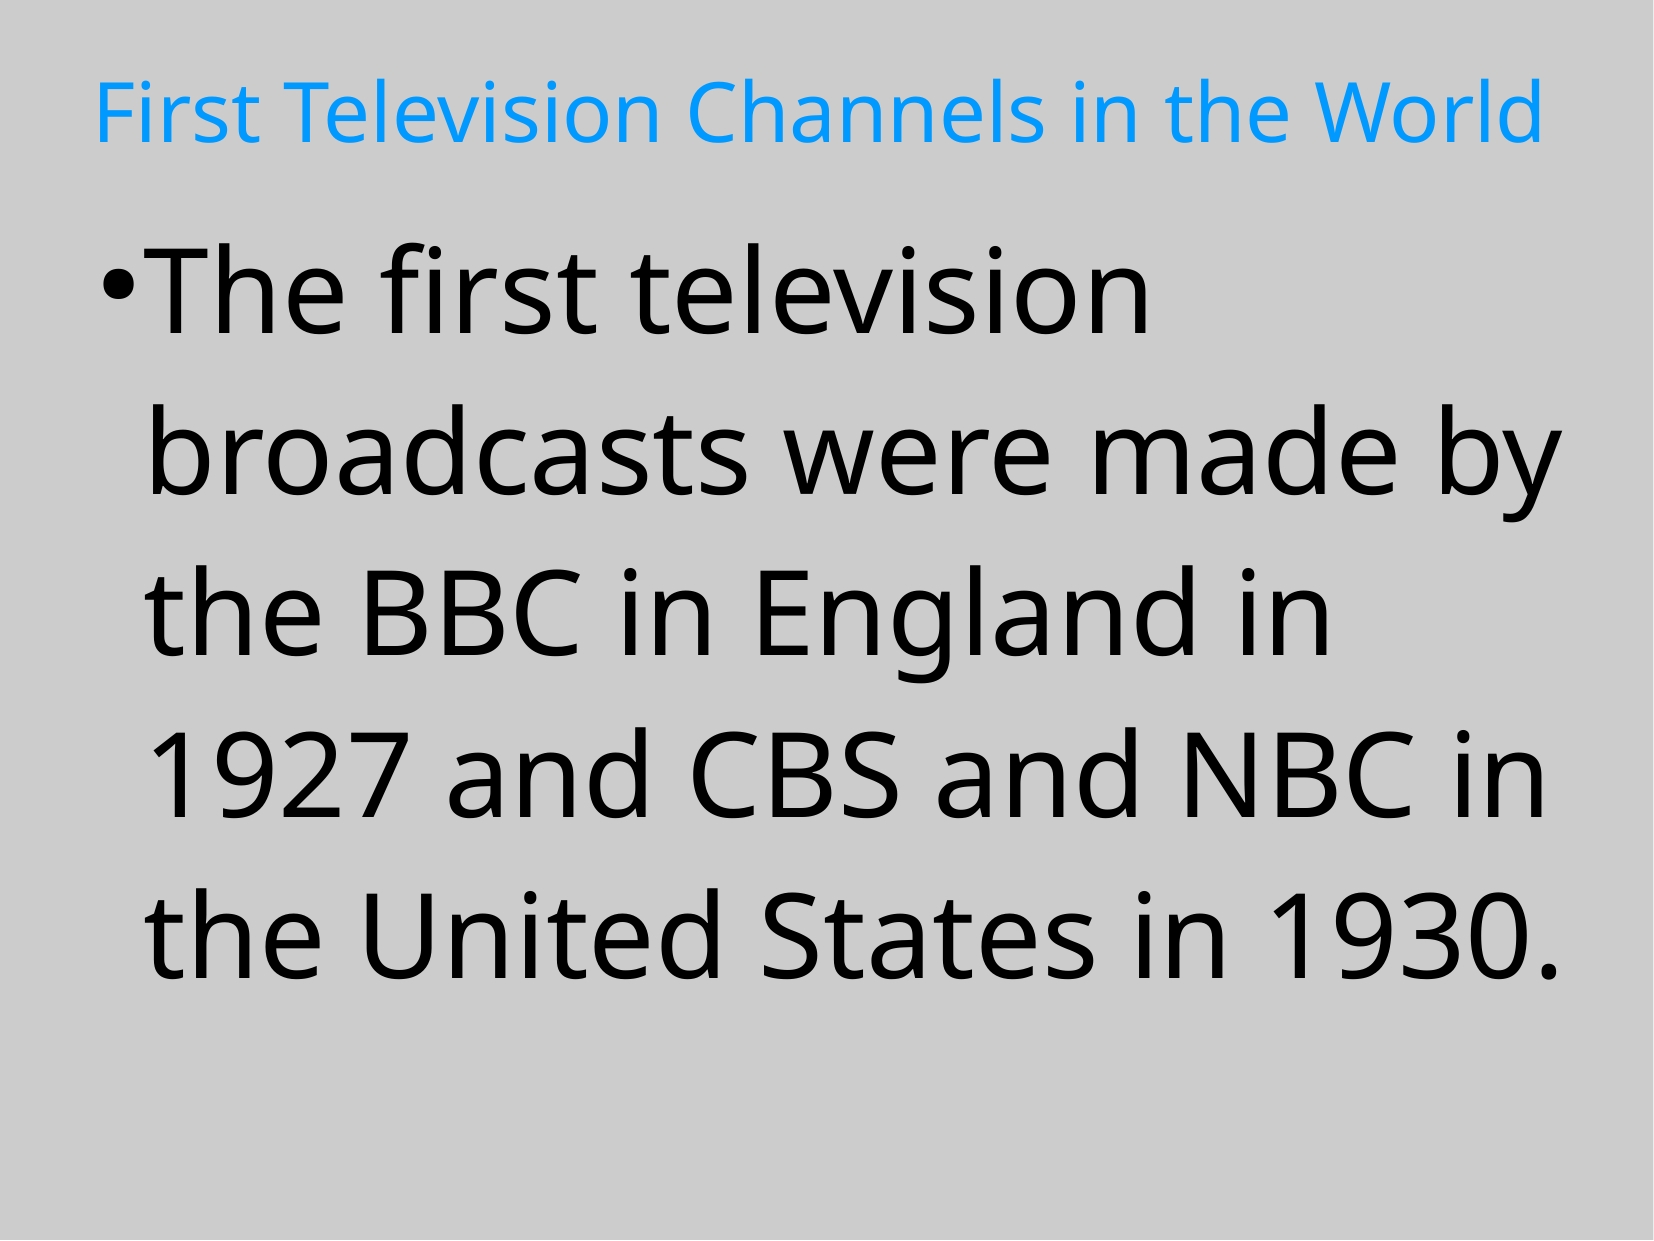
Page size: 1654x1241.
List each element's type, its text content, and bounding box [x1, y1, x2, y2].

list The first television broadcasts were made by the BBC in England in 1927 and CBS and NBC in the United States in 1930. [82, 206, 1571, 1182]
title First Television Channels in the World [76, 29, 1565, 191]
